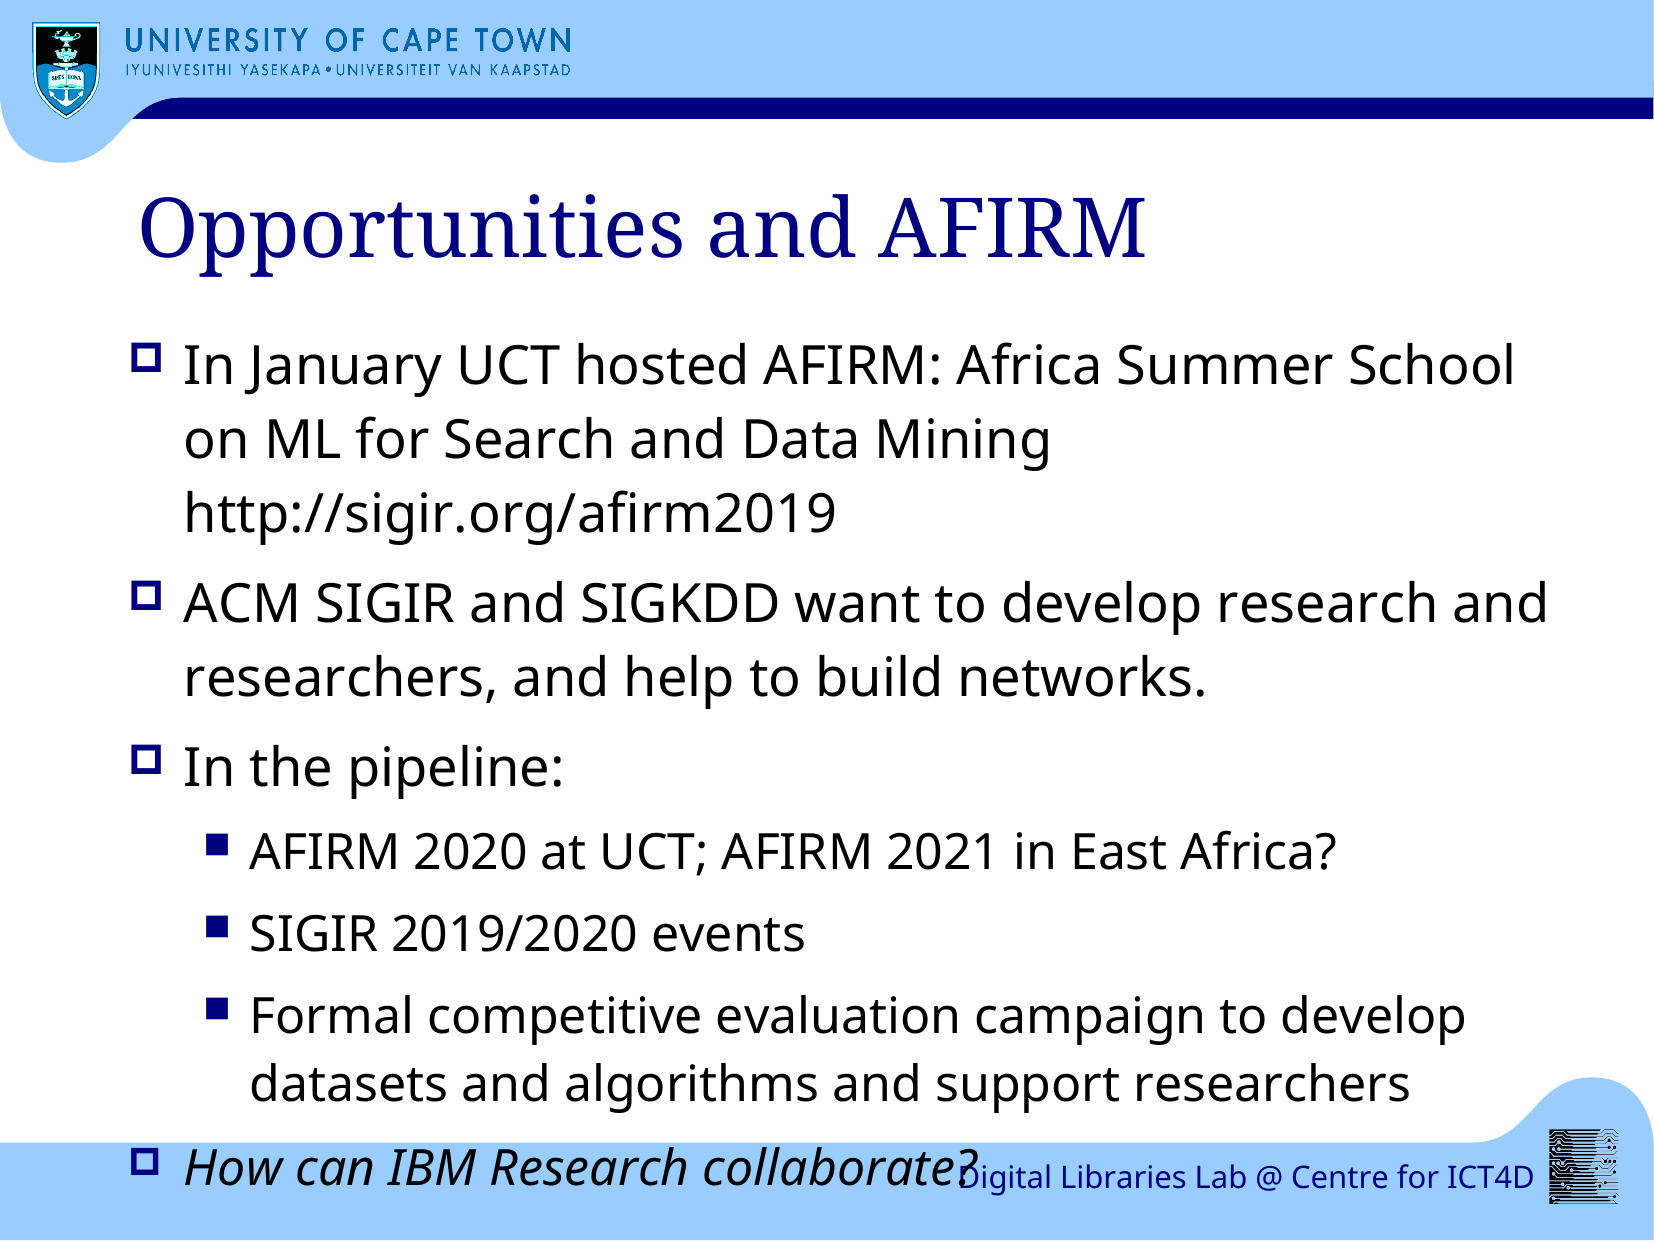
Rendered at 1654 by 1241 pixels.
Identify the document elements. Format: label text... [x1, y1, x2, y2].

picture [1549, 1129, 1619, 1204]
picture [122, 25, 573, 78]
list In January UCT hosted AFIRM: Africa Summer School on ML for Search and Data Mining http://sigir.org/afirm2019 ACM SIGIR and SIGKDD want to develop research and researchers, and help to build networks. In the pipeline: AFIRM 2020 at UCT; AFIRM 2021 in East Africa? SIGIR 2019/2020 events Formal competitive evaluation campaign to develop datasets and algorithms and support researchers How can IBM Research collaborate? [128, 326, 1597, 1116]
picture [32, 22, 101, 120]
title Opportunities and AFIRM [137, 155, 1598, 296]
